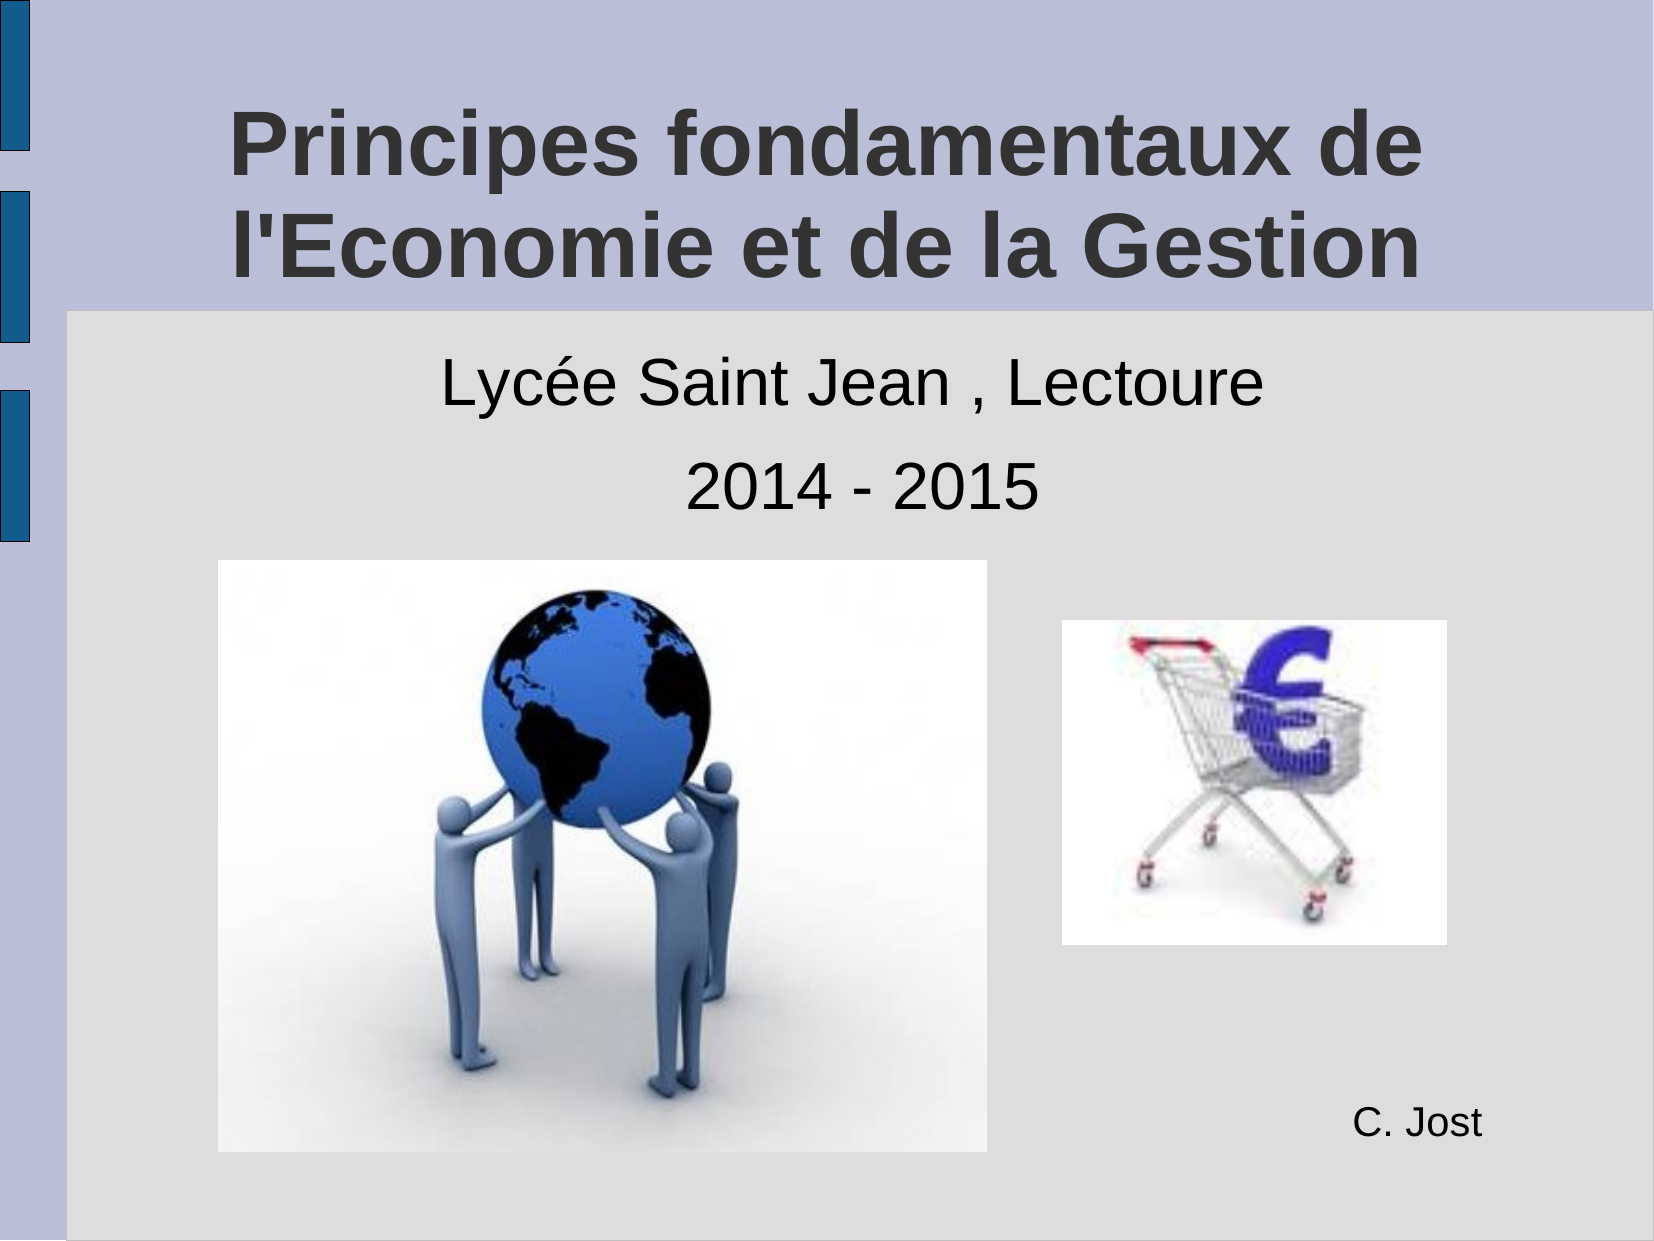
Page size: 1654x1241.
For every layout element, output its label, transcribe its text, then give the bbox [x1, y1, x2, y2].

picture [218, 560, 987, 1152]
picture [1062, 620, 1447, 945]
text_box C. Jost [1210, 1098, 1625, 1146]
list Lycée Saint Jean , Lectoure 2014 - 2015 [121, 344, 1534, 1127]
title Principes fondamentaux de l'Economie et de la Gestion [121, 91, 1534, 299]
